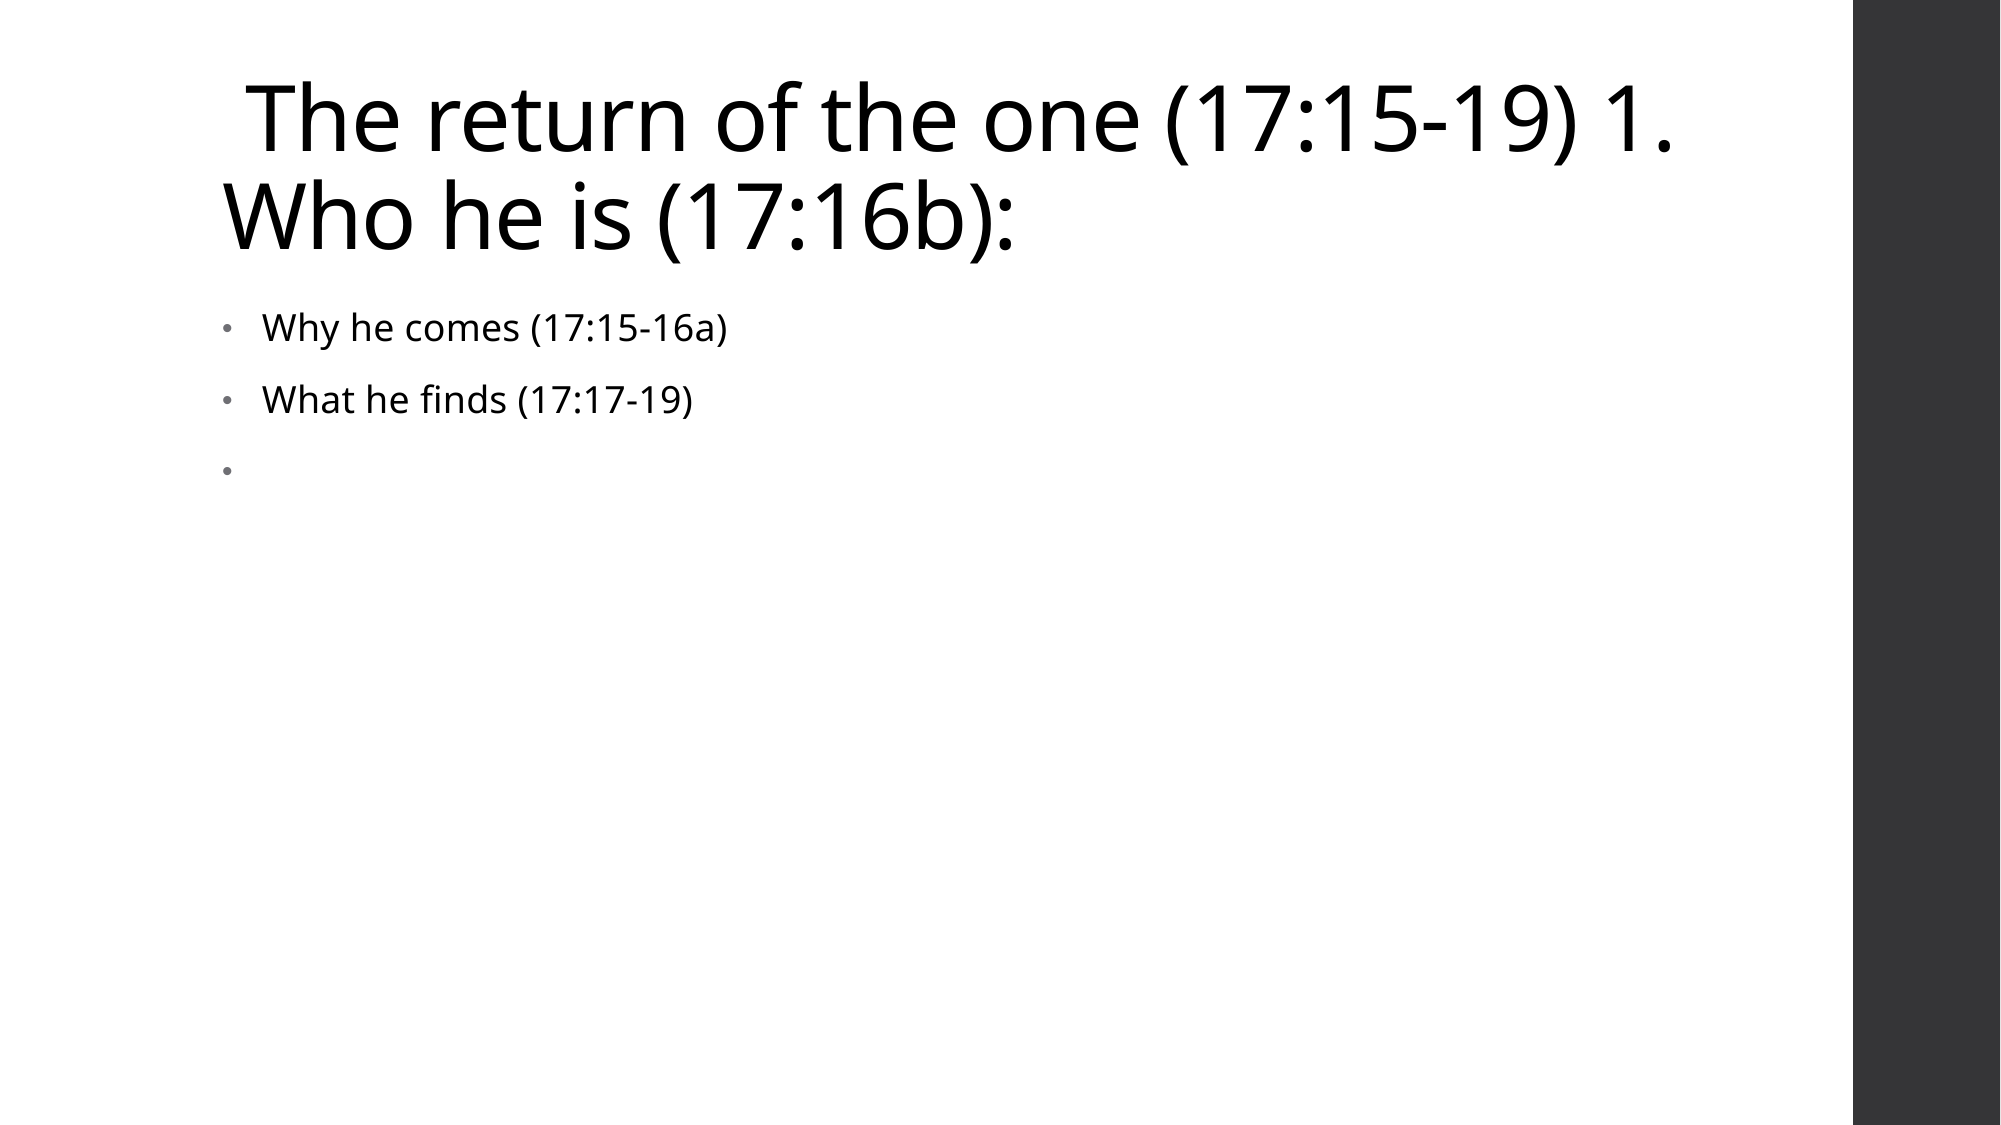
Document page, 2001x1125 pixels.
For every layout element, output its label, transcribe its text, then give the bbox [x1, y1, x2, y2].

list Why he comes (17:15-16a) What he finds (17:17-19) [206, 299, 1617, 1014]
title The return of the one (17:15-19) 1. Who he is (17:16b): [206, 60, 1797, 278]
